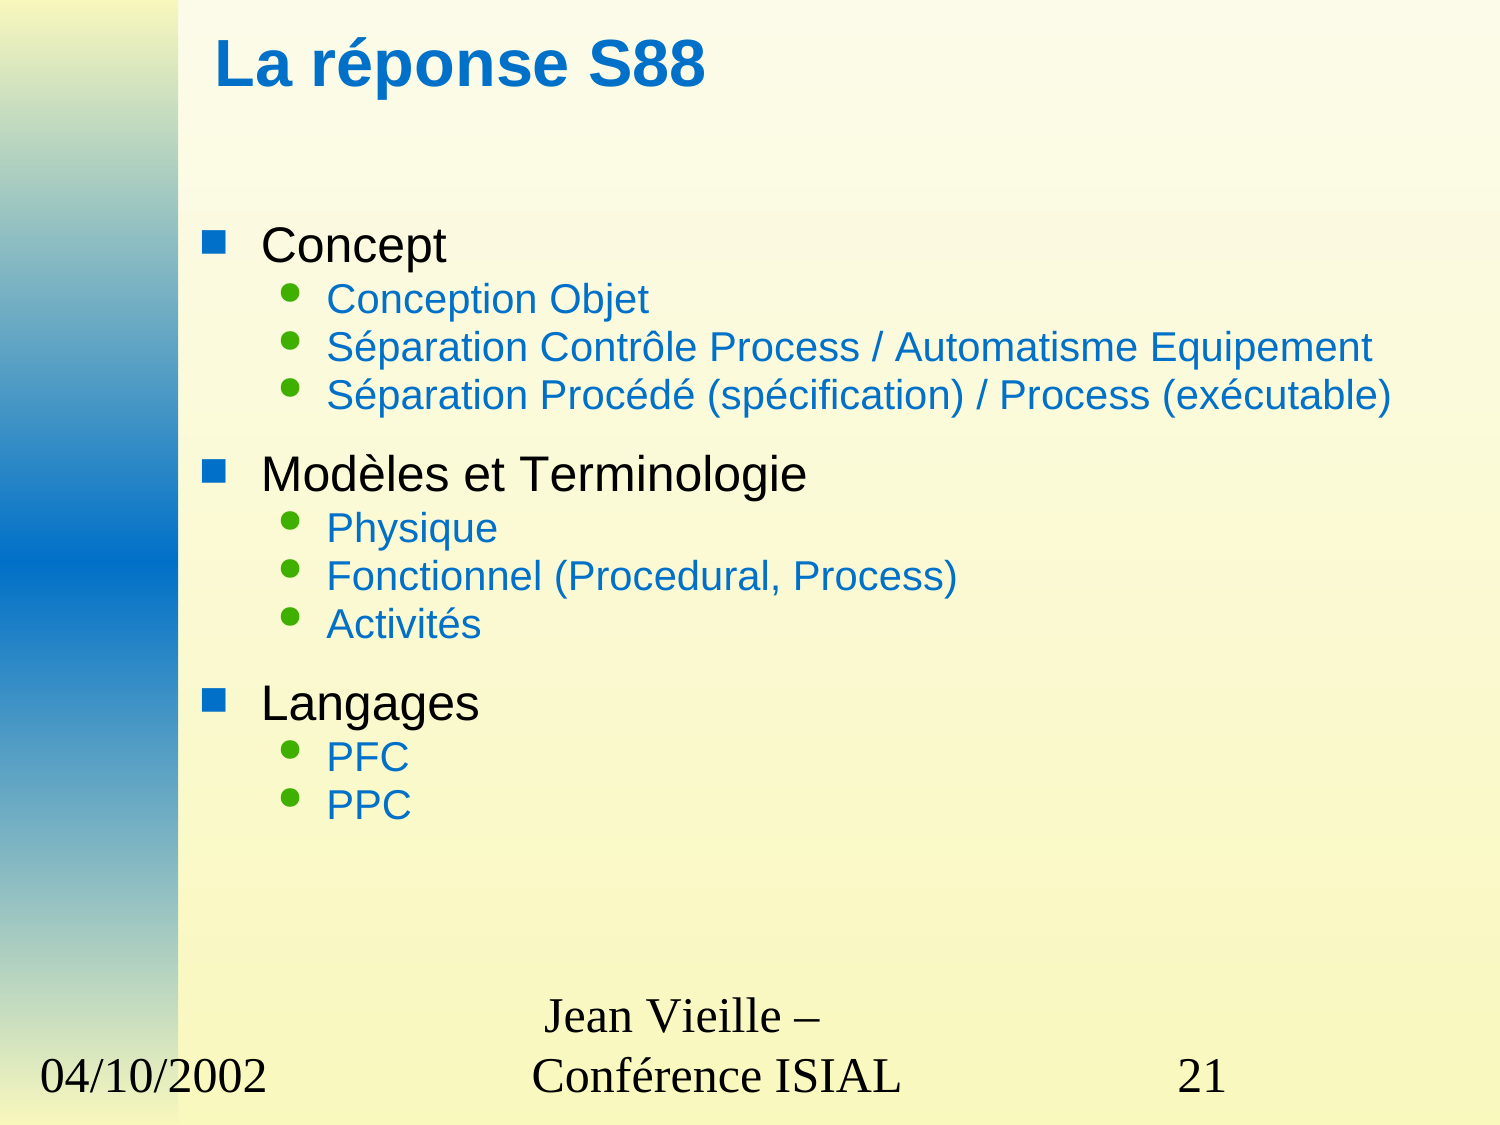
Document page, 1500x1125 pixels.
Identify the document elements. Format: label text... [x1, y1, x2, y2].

list Concept Conception Objet Séparation Contrôle Process / Automatisme Equipement Séparation Procédé (spécification) / Process (exécutable) Modèles et Terminologie Physique Fonctionnel (Procedural, Process) Activités Langages PFC PPC [189, 212, 1468, 1000]
title La réponse S88 [199, 12, 1466, 201]
